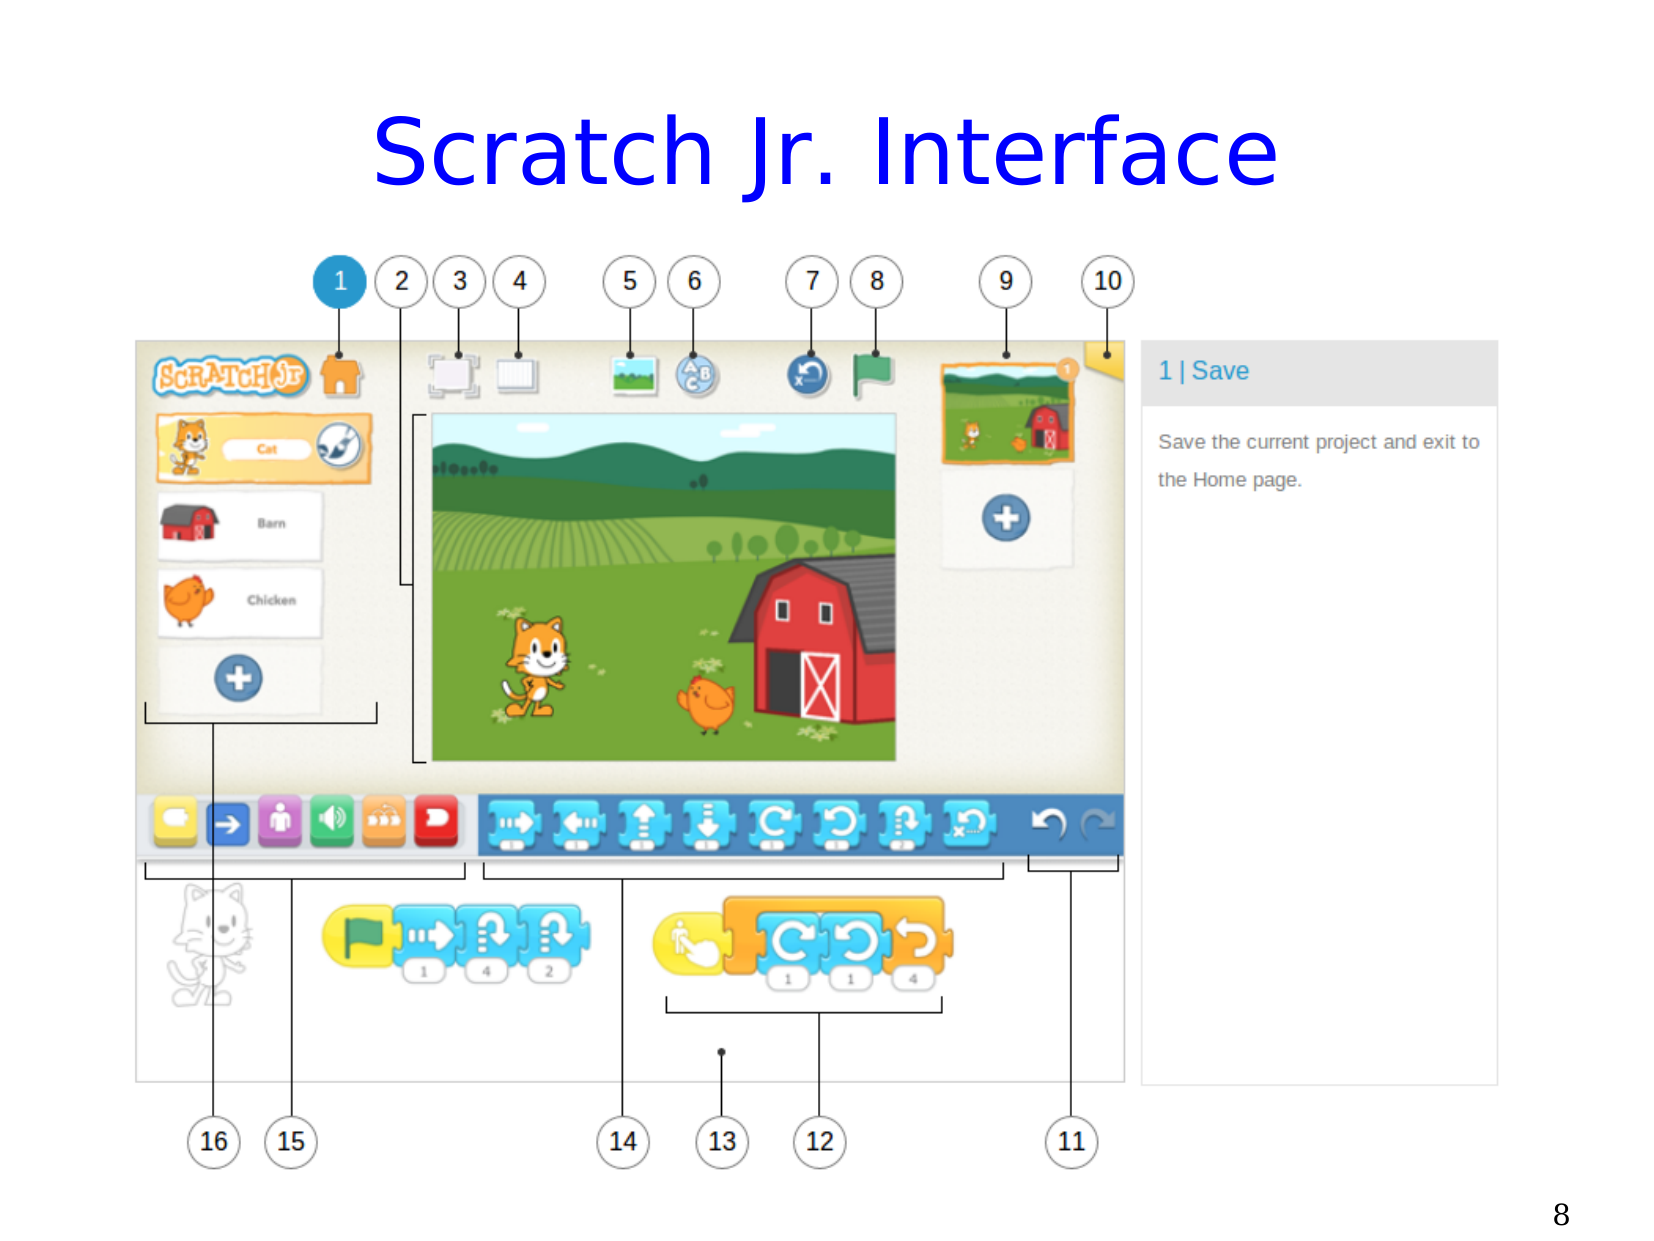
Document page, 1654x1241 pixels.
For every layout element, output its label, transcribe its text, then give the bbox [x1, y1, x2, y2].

picture [115, 246, 1508, 1179]
title Scratch Jr. Interface [82, 49, 1571, 257]
